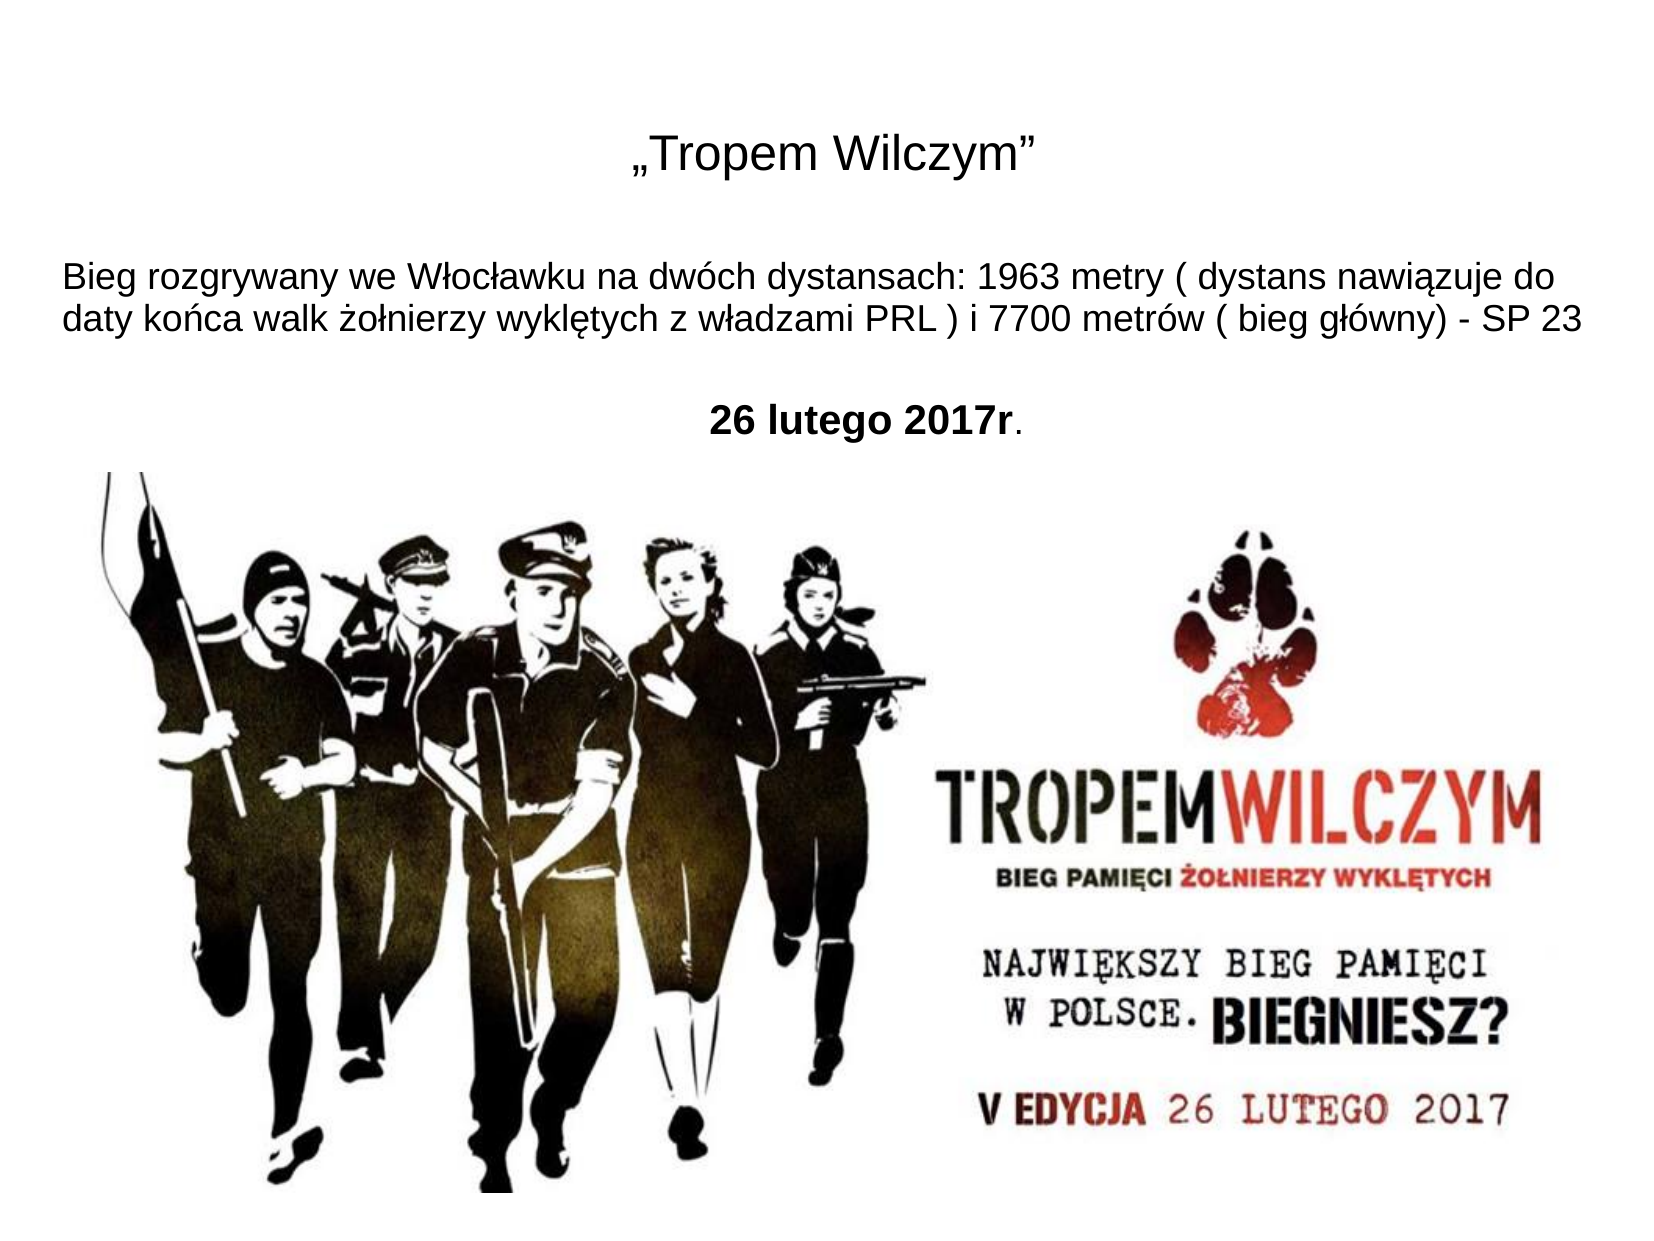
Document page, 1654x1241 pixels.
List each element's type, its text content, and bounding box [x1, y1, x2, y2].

text_box Bieg rozgrywany we Włocławku na dwóch dystansach: 1963 metry ( dystans nawiązuje do daty końca walk żołnierzy wyklętych z władzami PRL ) i 7700 metrów ( bieg główny) - SP 23 [47, 248, 1645, 348]
picture [83, 472, 1584, 1193]
text_box 26 lutego 2017r. [614, 389, 1075, 472]
title „Tropem Wilczym” [82, 49, 1571, 248]
